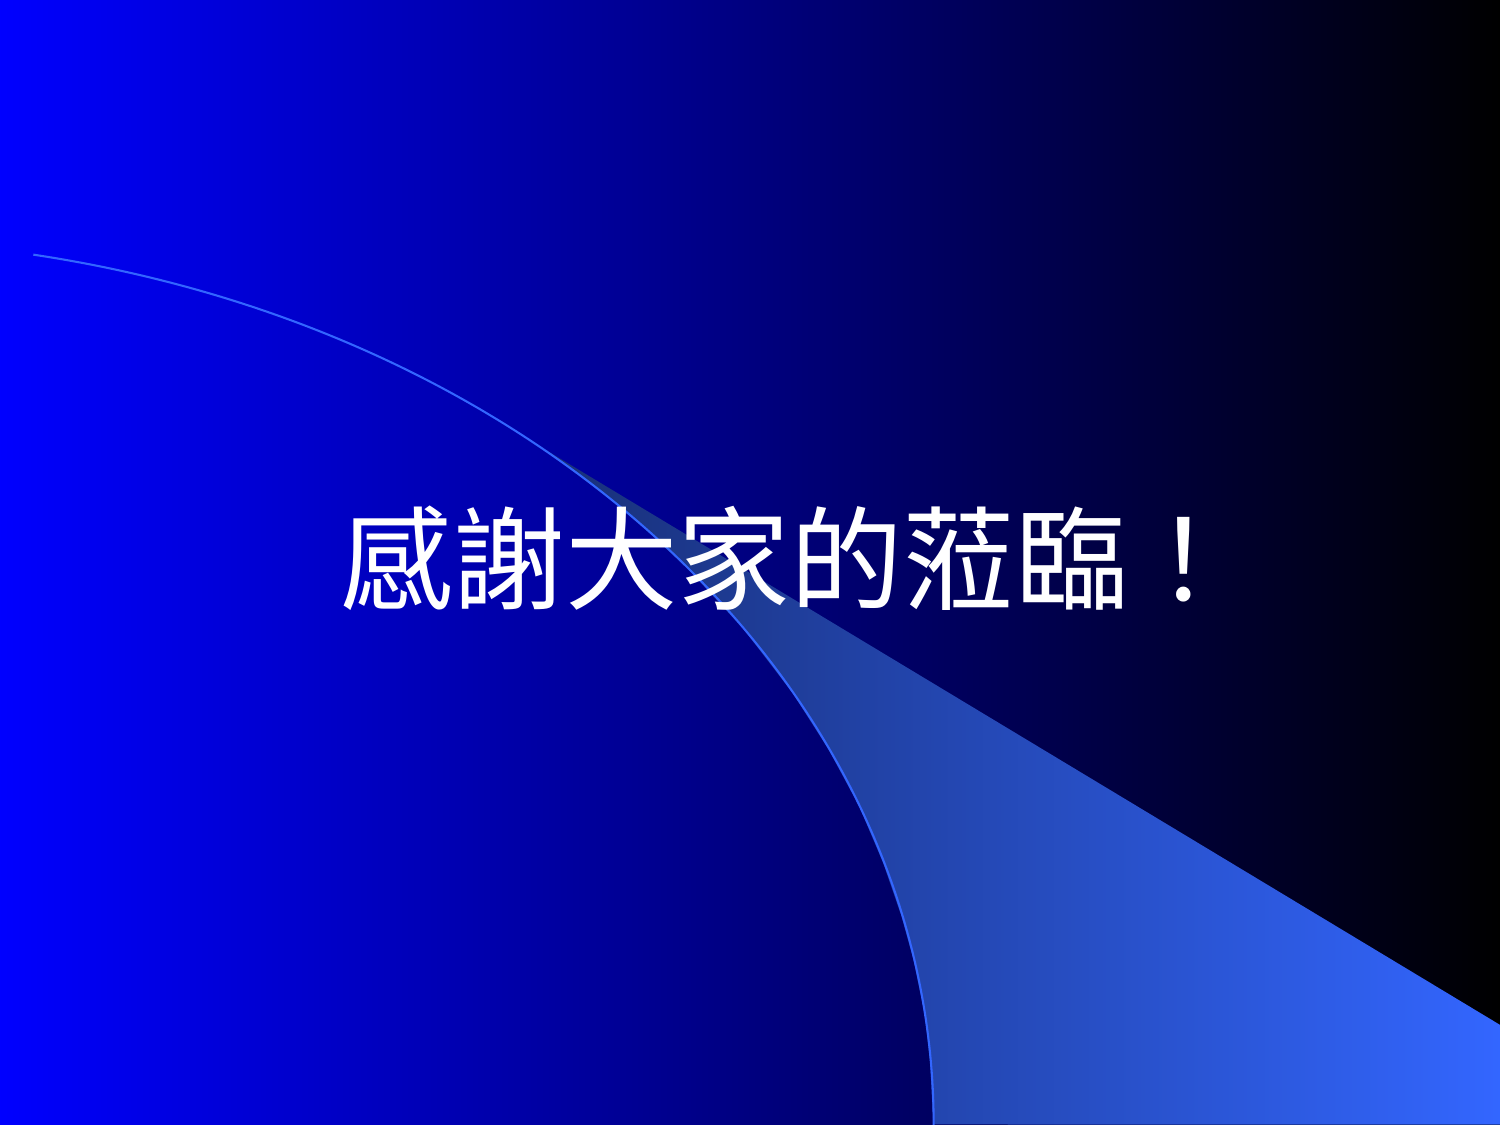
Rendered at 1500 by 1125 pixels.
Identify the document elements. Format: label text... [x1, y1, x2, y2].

subtitle 感謝大家的蒞臨！ [277, 444, 1191, 669]
